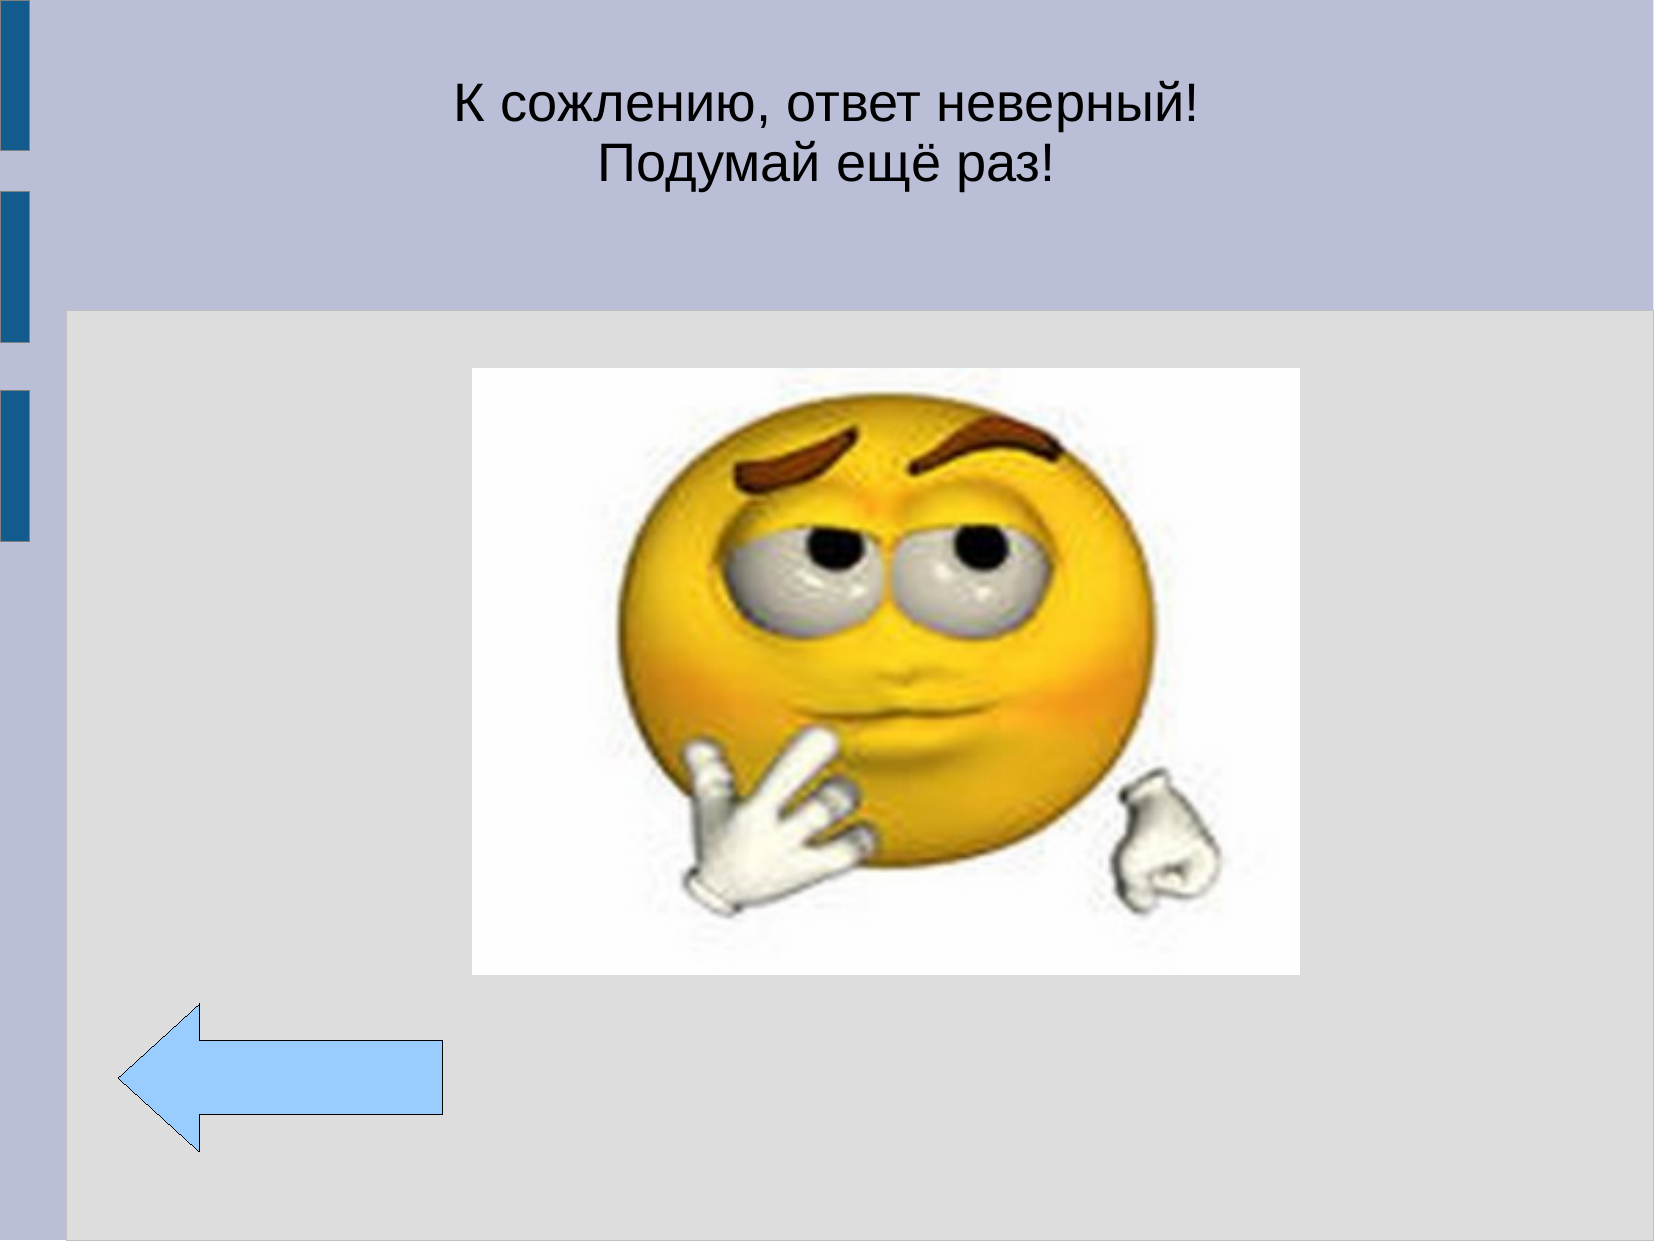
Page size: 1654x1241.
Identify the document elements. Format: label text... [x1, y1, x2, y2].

text_box К сожлению, ответ неверный! Подумай ещё раз! [206, 64, 1447, 201]
picture [472, 368, 1300, 975]
text_box [118, 1003, 443, 1152]
